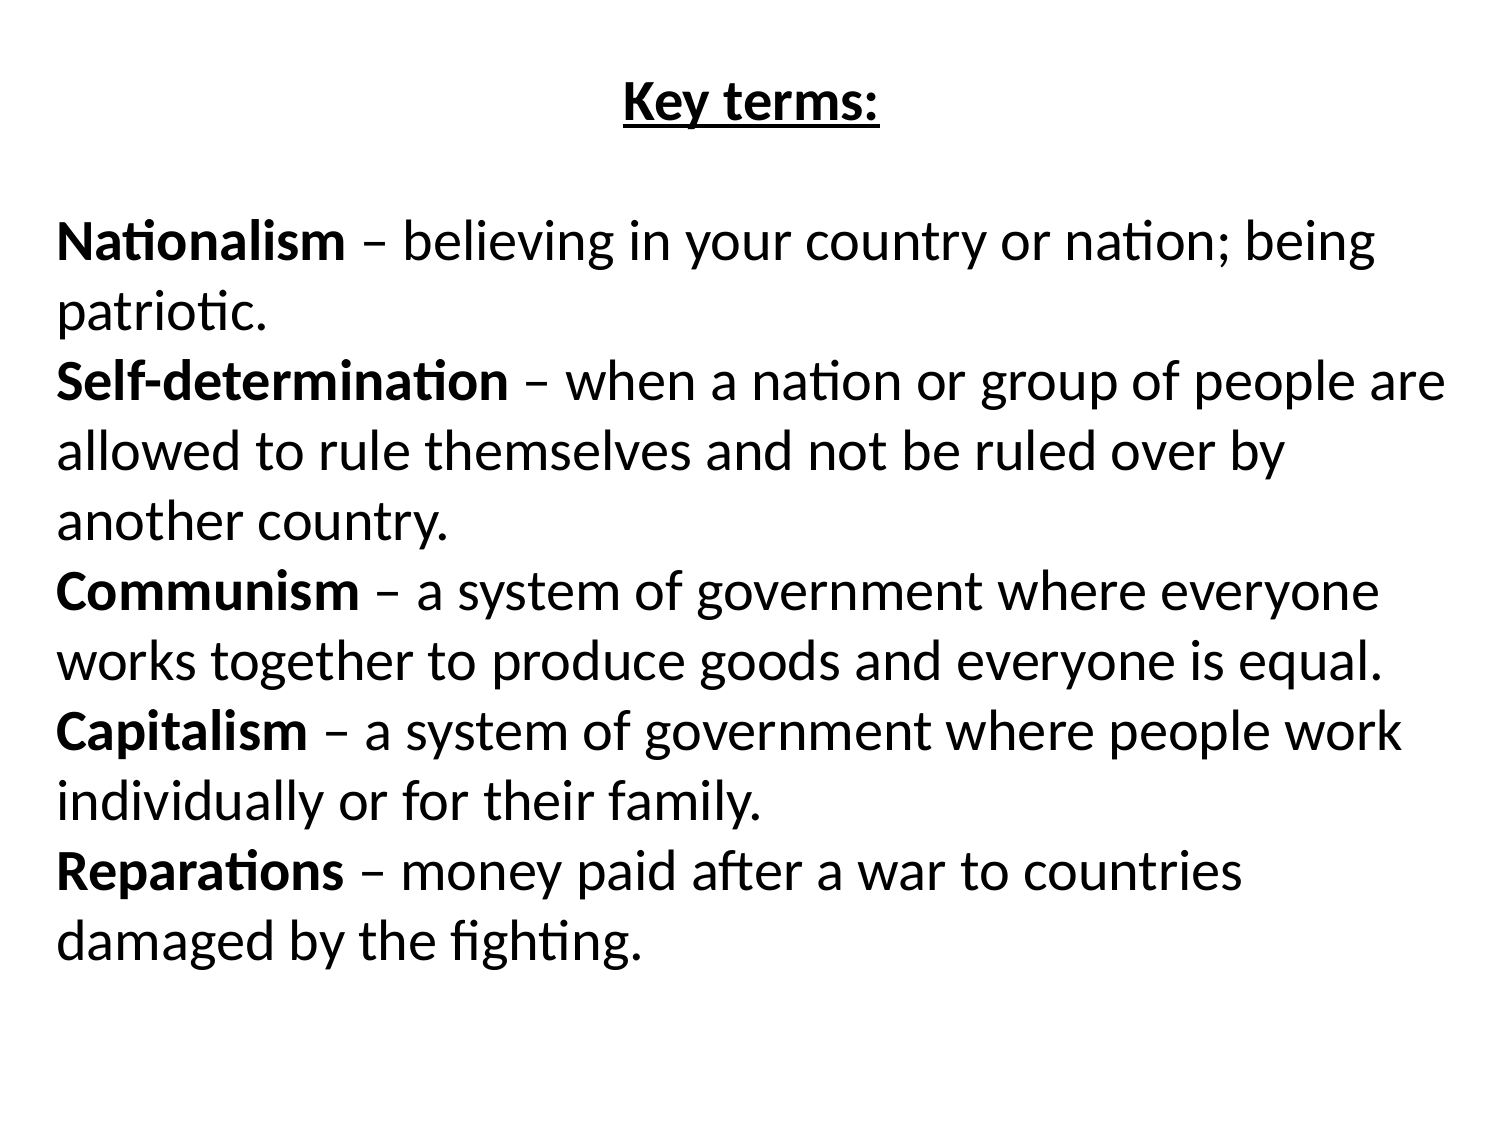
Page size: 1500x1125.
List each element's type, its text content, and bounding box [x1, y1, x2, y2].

text_box Key terms: Nationalism – believing in your country or nation; being patriotic. Self-determination – when a nation or group of people are allowed to rule themselves and not be ruled over by another country. Communism – a system of government where everyone works together to produce goods and everyone is equal. Capitalism – a system of government where people work individually or for their family. Reparations – money paid after a war to countries damaged by the fighting. [41, 55, 1471, 979]
